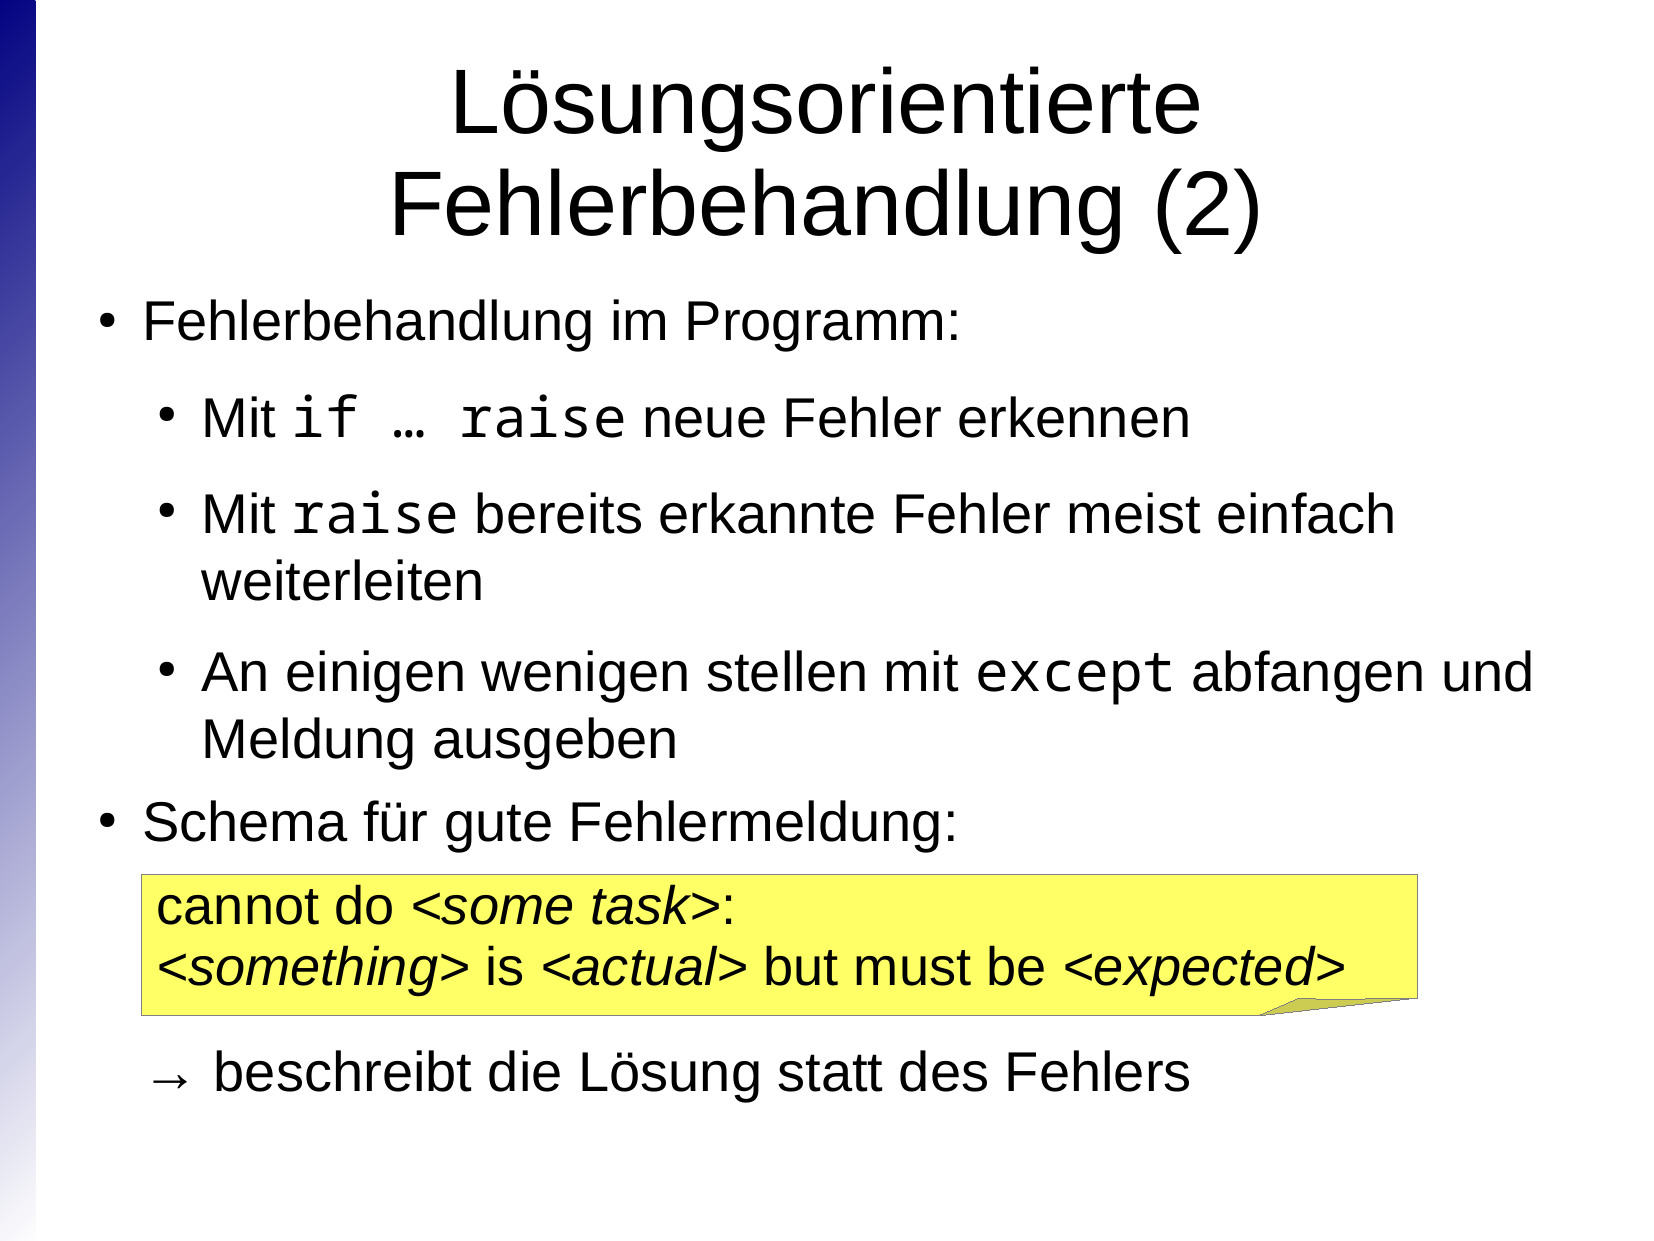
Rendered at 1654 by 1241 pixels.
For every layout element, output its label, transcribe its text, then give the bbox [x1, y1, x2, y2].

list Fehlerbehandlung im Programm: Mit if … raise neue Fehler erkennen Mit raise bereits erkannte Fehler meist einfach weiterleiten An einigen wenigen stellen mit except abfangen und Meldung ausgeben Schema für gute Fehlermeldung: → beschreibt die Lösung statt des Fehlers [82, 290, 1571, 1109]
text_box cannot do <some task>: <something> is <actual> but must be <expected> [141, 874, 1418, 1016]
title Lösungsorientierte Fehlerbehandlung (2) [82, 49, 1571, 257]
